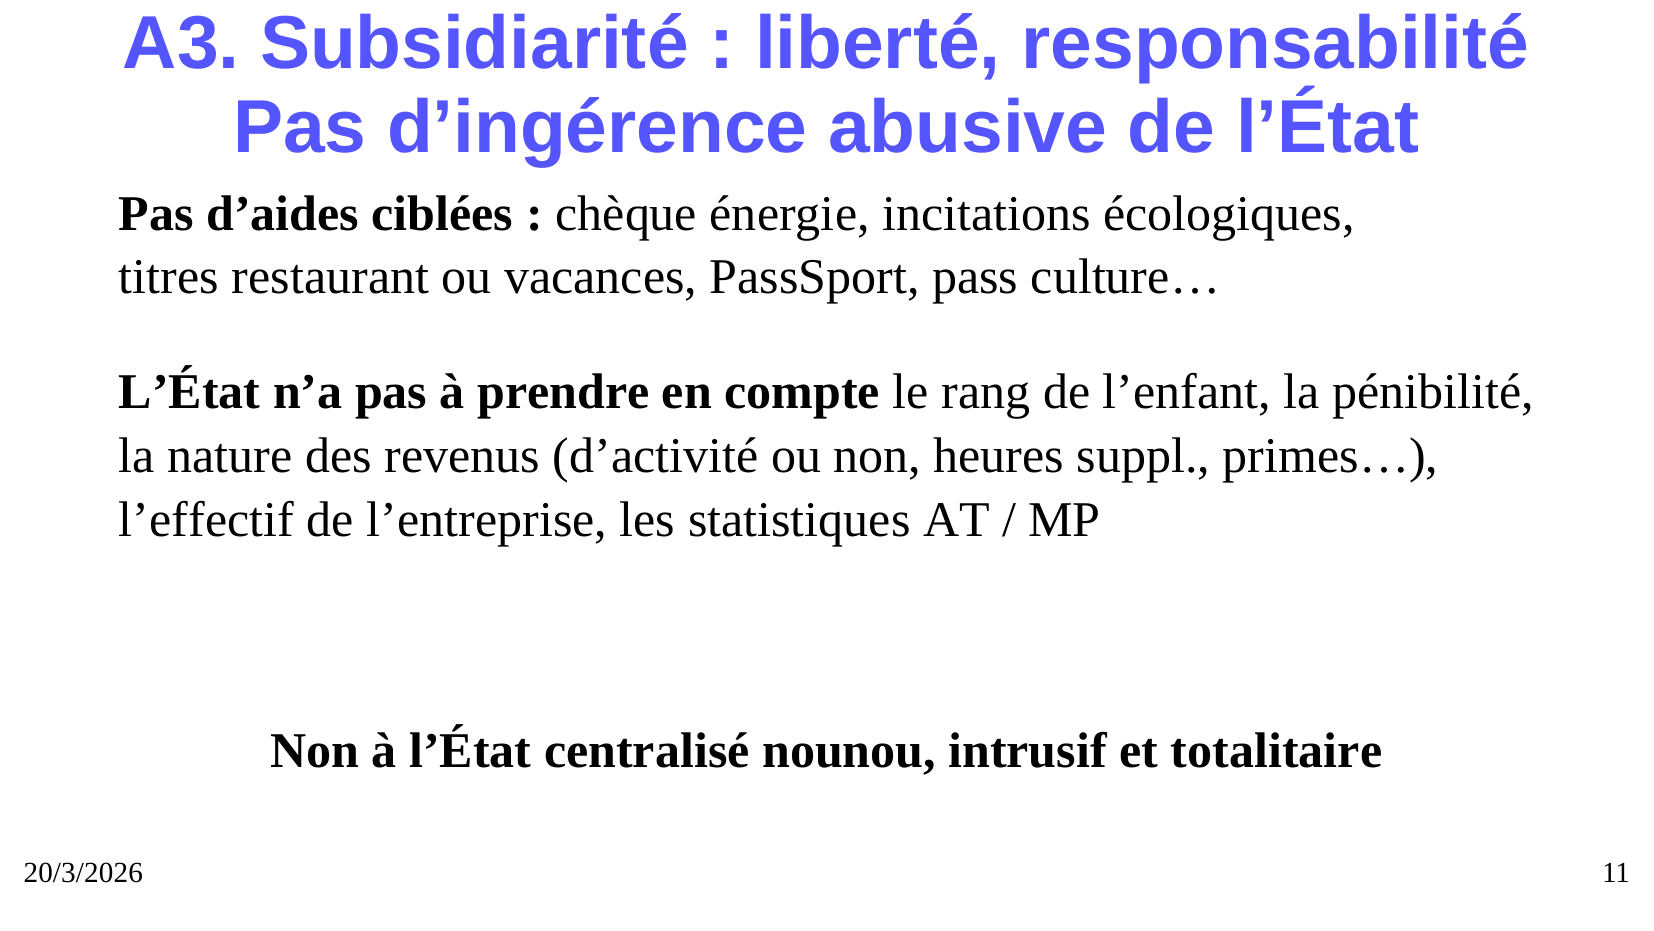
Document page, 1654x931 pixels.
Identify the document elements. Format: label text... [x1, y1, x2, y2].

title A3. Subsidiarité : liberté, responsabilité Pas d’ingérence abusive de l’État [70, 0, 1583, 169]
text_box Pas d’aides ciblées : chèque énergie, incitations écologiques, titres restaurant ou vacances, PassSport, pass culture… L’État n’a pas à prendre en compte le rang de l’enfant, la pénibilité, la nature des revenus (d’activité ou non, heures suppl., primes…), l’effectif de l’entreprise, les statistiques AT / MP Non à l’État centralisé nounou, intrusif et totalitaire [88, 177, 1565, 798]
